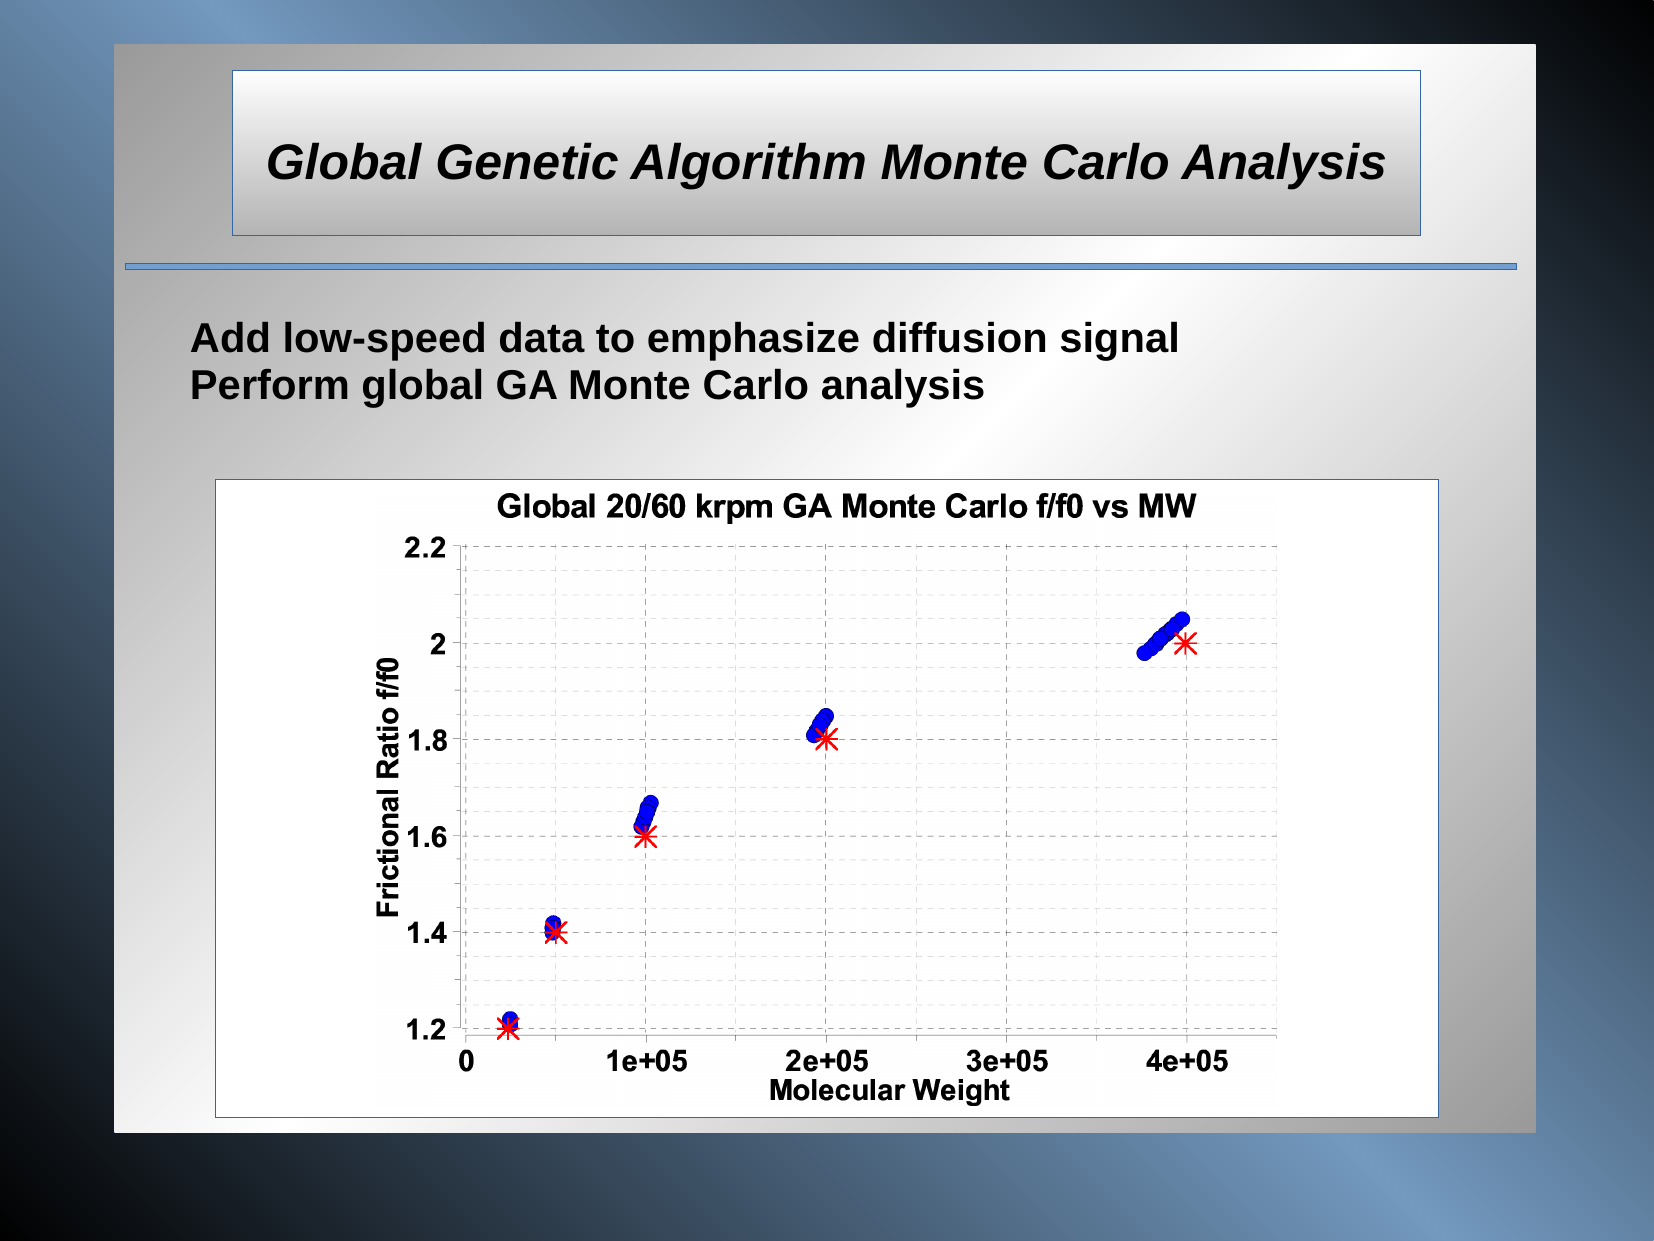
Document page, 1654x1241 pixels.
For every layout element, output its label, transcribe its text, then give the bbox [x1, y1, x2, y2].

picture [376, 493, 1277, 1106]
text_box Global Genetic Algorithm Monte Carlo Analysis [246, 127, 1407, 198]
text_box [125, 263, 1517, 270]
text_box [215, 479, 1439, 1118]
text_box [232, 70, 1421, 236]
text_box Add low-speed data to emphasize diffusion signal Perform global GA Monte Carlo analysis [137, 307, 1491, 416]
